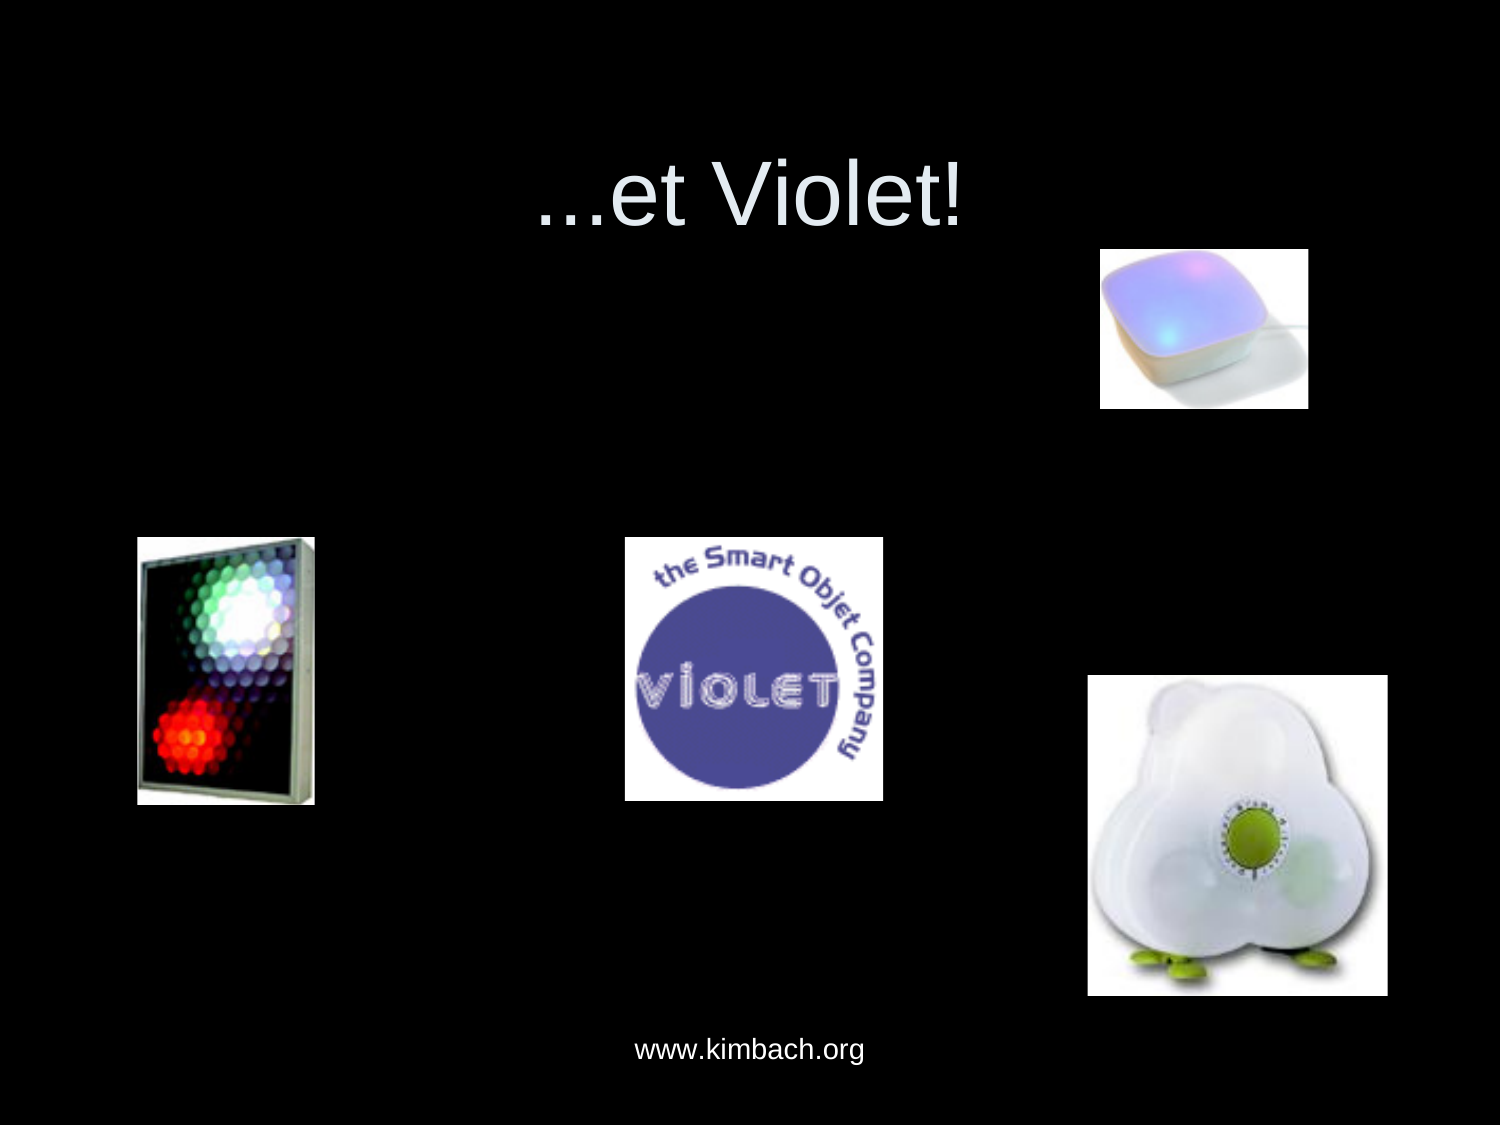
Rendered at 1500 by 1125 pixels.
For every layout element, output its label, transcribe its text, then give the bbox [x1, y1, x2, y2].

picture [1087, 675, 1388, 996]
picture [137, 537, 315, 805]
picture [624, 537, 884, 801]
picture [1100, 249, 1309, 409]
title ...et Violet! [112, 99, 1388, 288]
